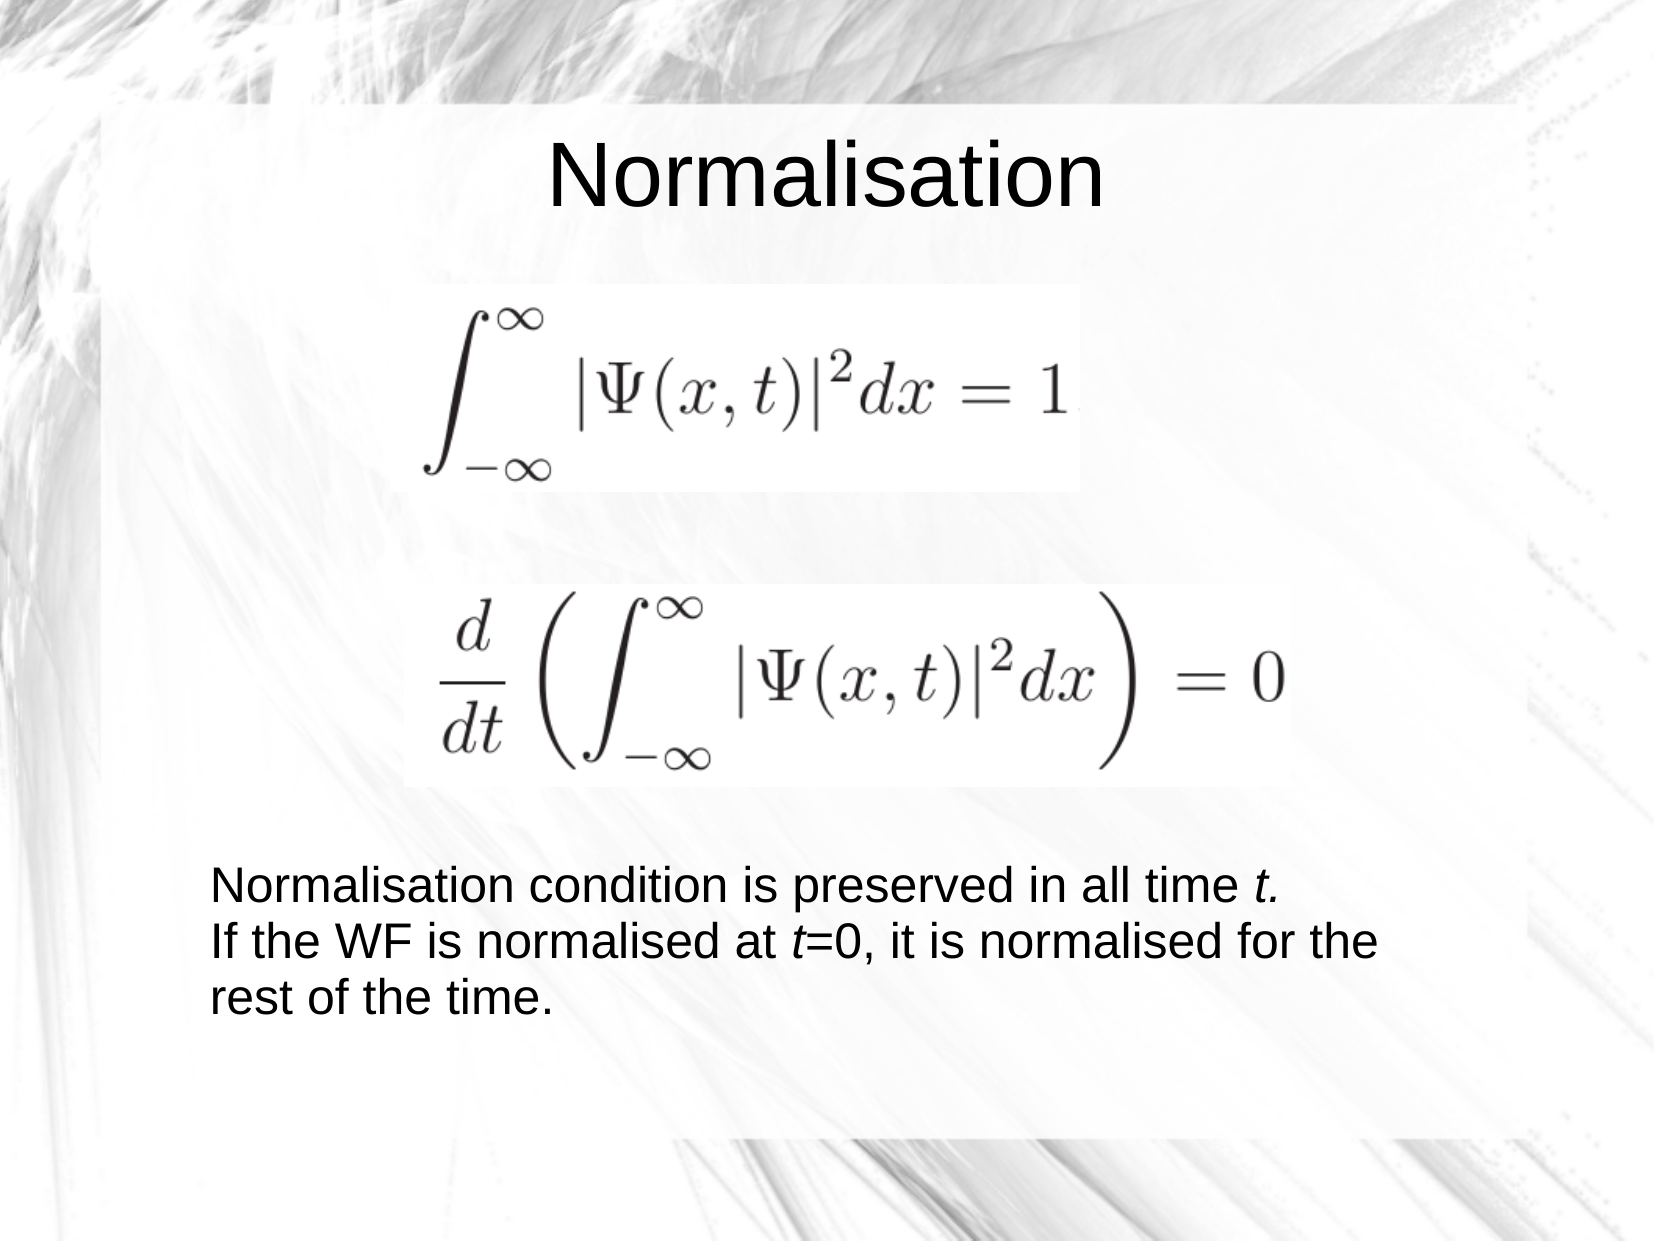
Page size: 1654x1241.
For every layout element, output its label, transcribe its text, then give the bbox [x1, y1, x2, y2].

text_box Normalisation condition is preserved in all time t. If the WF is normalised at t=0, it is normalised for the rest of the time. [209, 854, 1426, 1023]
title Normalisation [118, 88, 1536, 257]
picture [0, 0, 1654, 1241]
